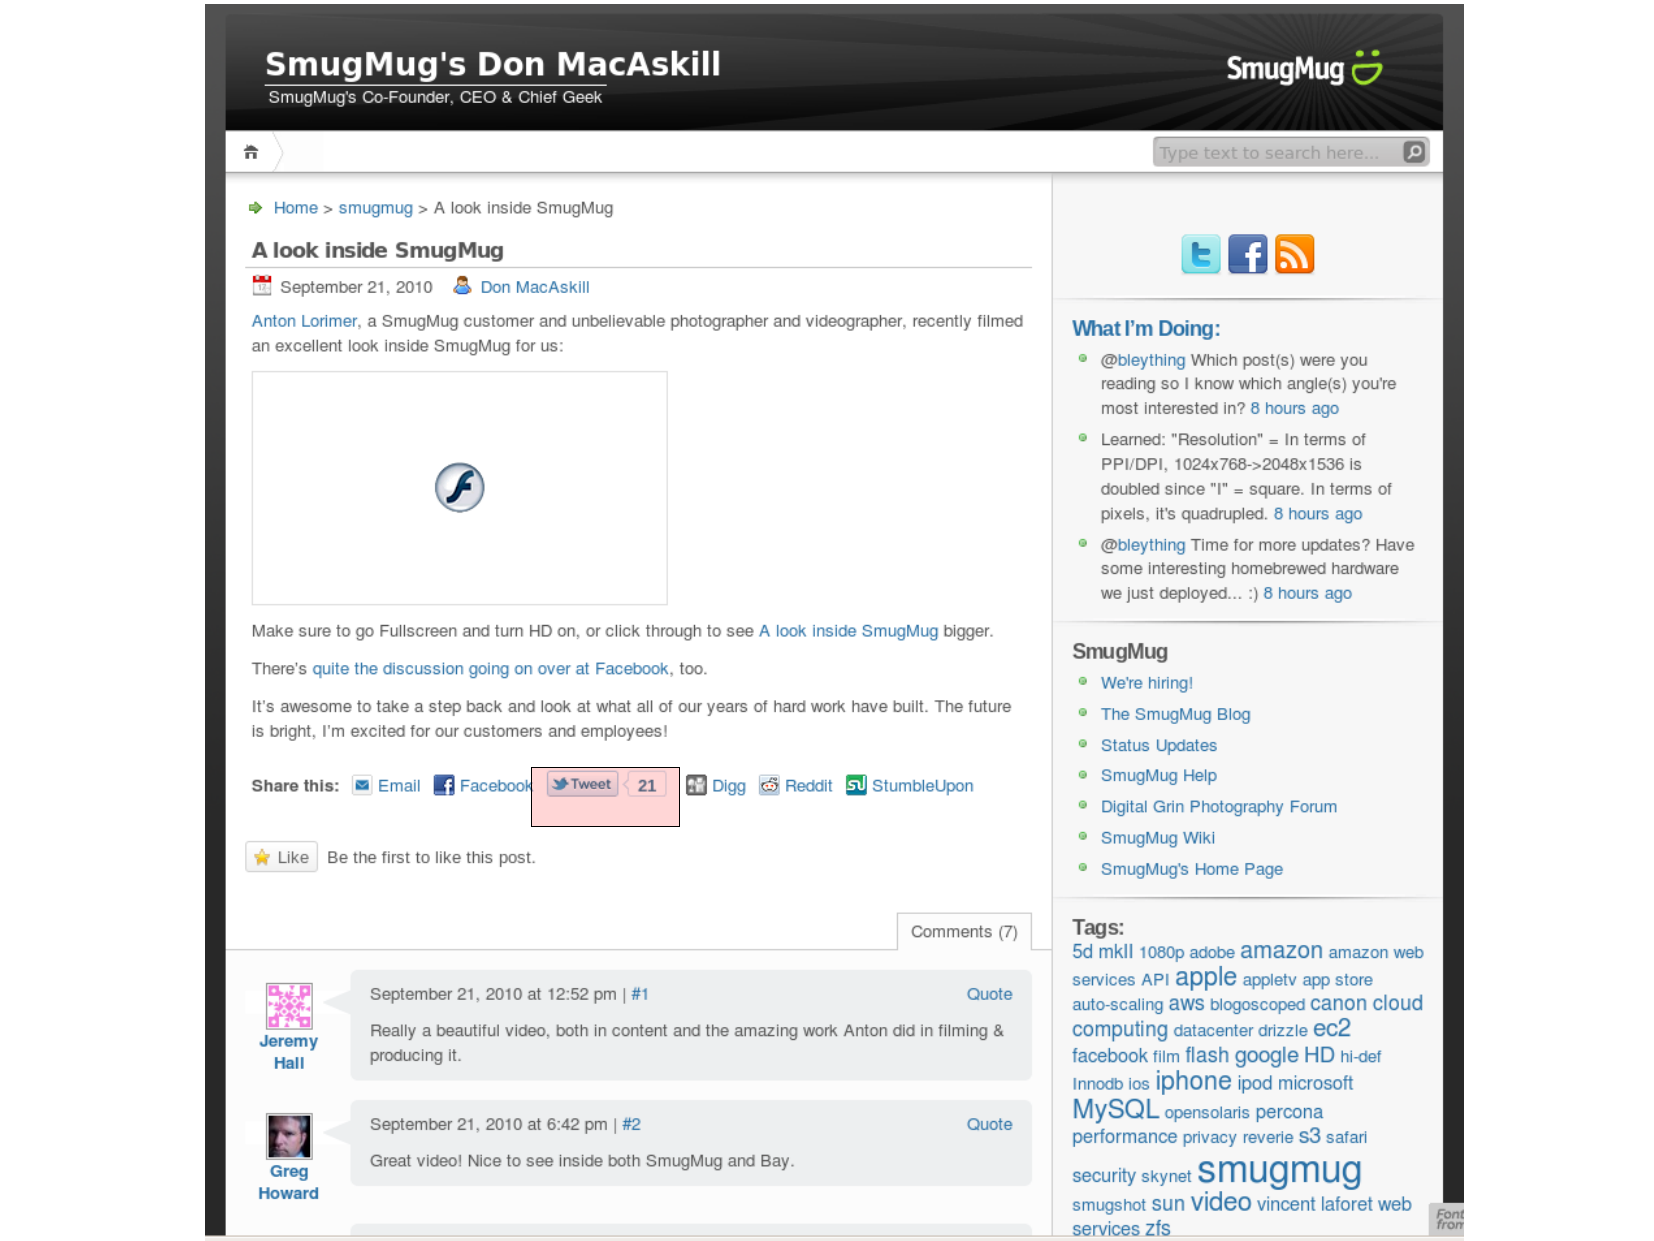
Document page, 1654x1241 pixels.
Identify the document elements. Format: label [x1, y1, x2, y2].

text_box [531, 767, 680, 827]
picture [205, 4, 1464, 1241]
